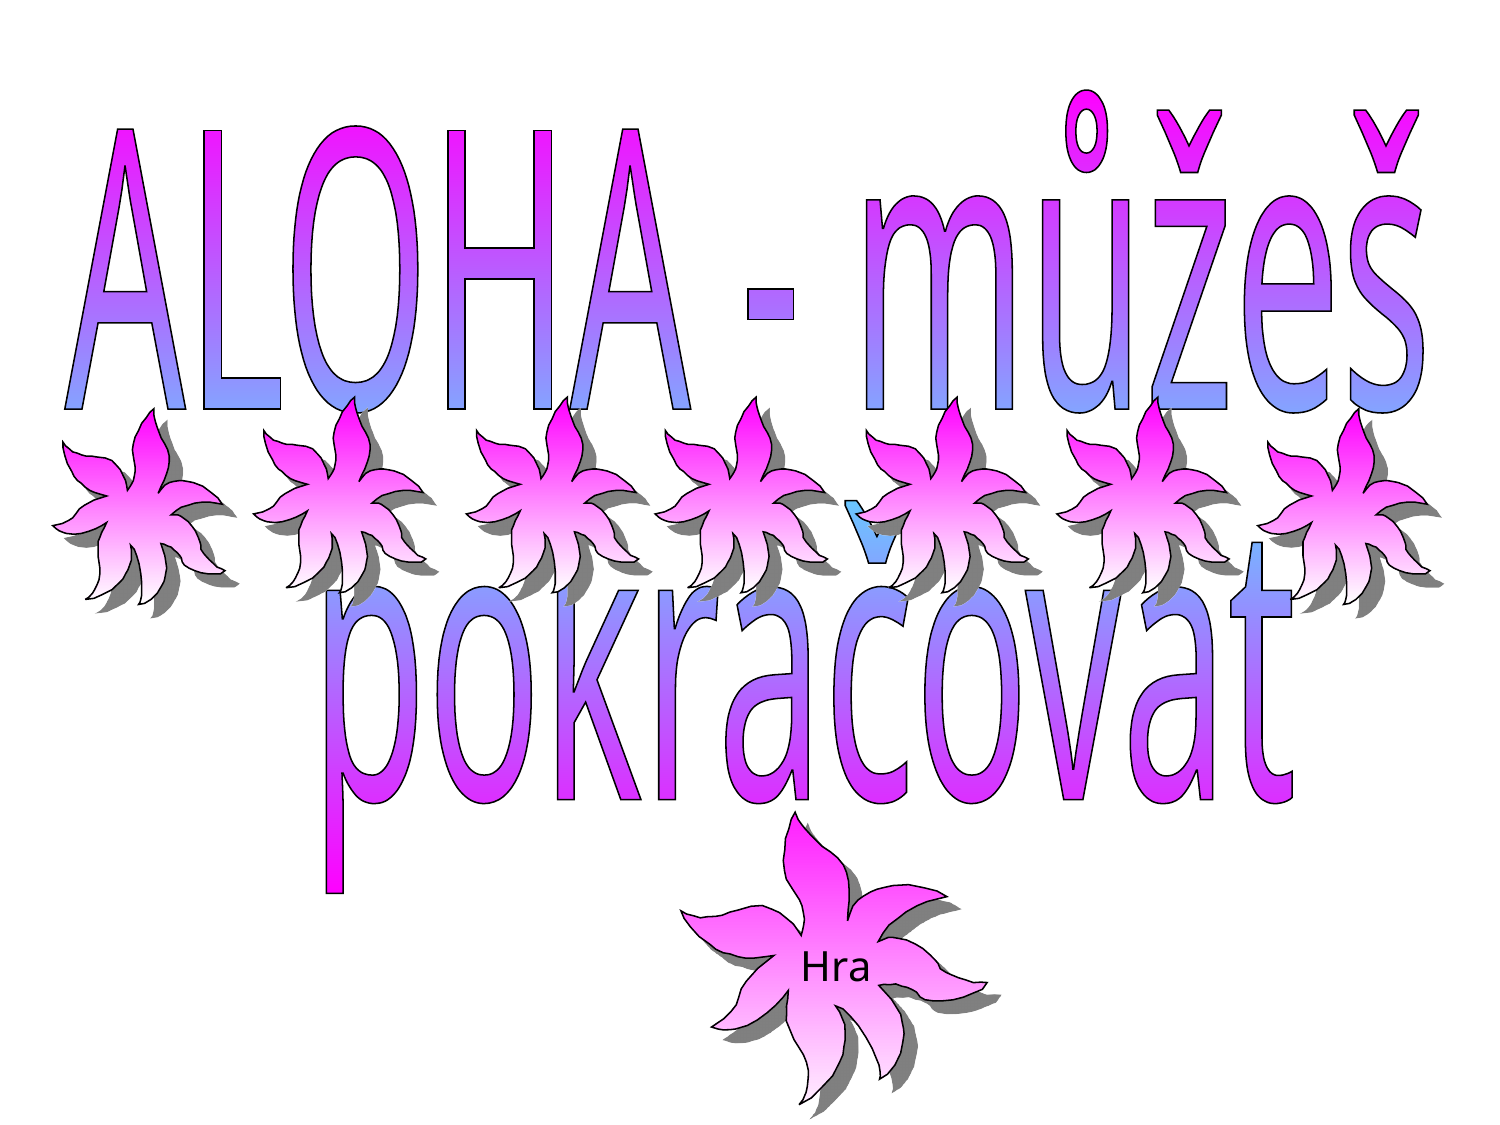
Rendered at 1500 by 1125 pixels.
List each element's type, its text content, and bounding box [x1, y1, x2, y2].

text_box [1056, 397, 1230, 593]
text_box ALOHA - můžeš pokračovat [845, 500, 906, 564]
text_box [52, 408, 226, 605]
text_box ALOHA - můžeš pokračovat [1130, 586, 1213, 804]
text_box ALOHA - můžeš pokračovat [447, 130, 552, 410]
text_box ALOHA - můžeš pokračovat [292, 125, 418, 413]
text_box [888, 937, 988, 1001]
text_box [466, 397, 639, 593]
text_box [1257, 408, 1430, 605]
text_box ALOHA - můžeš pokračovat [1025, 590, 1122, 800]
text_box ALOHA - můžeš pokračovat [557, 577, 641, 800]
text_box ALOHA - můžeš pokračovat [1230, 542, 1293, 804]
text_box ALOHA - můžeš pokračovat [1152, 199, 1227, 410]
text_box ALOHA - můžeš pokračovat [437, 586, 532, 804]
text_box [655, 397, 828, 593]
text_box ALOHA - můžeš pokračovat [833, 586, 909, 804]
text_box ALOHA - můžeš pokračovat [1065, 90, 1108, 173]
text_box ALOHA - můžeš pokračovat [1157, 110, 1222, 173]
text_box ALOHA - můžeš pokračovat [924, 586, 1019, 804]
text_box [786, 995, 905, 1105]
text_box ALOHA - můžeš pokračovat [569, 129, 691, 410]
text_box ALOHA - můžeš pokračovat [866, 195, 1013, 410]
text_box ALOHA - můžeš pokračovat [204, 130, 281, 410]
text_box ALOHA - můžeš pokračovat [658, 586, 719, 800]
text_box [680, 905, 797, 1030]
text_box ALOHA - můžeš pokračovat [747, 289, 794, 320]
text_box ALOHA - můžeš pokračovat [1354, 110, 1419, 173]
text_box ALOHA - můžeš pokračovat [1042, 199, 1129, 414]
text_box ALOHA - můžeš pokračovat [64, 129, 186, 410]
text_box Hra [786, 928, 888, 1002]
text_box ALOHA - můžeš pokračovat [326, 586, 417, 894]
text_box [856, 397, 1029, 593]
text_box [783, 812, 947, 928]
text_box ALOHA - můžeš pokračovat [1350, 195, 1424, 414]
text_box [253, 397, 426, 593]
text_box ALOHA - můžeš pokračovat [1244, 195, 1332, 414]
text_box ALOHA - můžeš pokračovat [725, 586, 809, 804]
